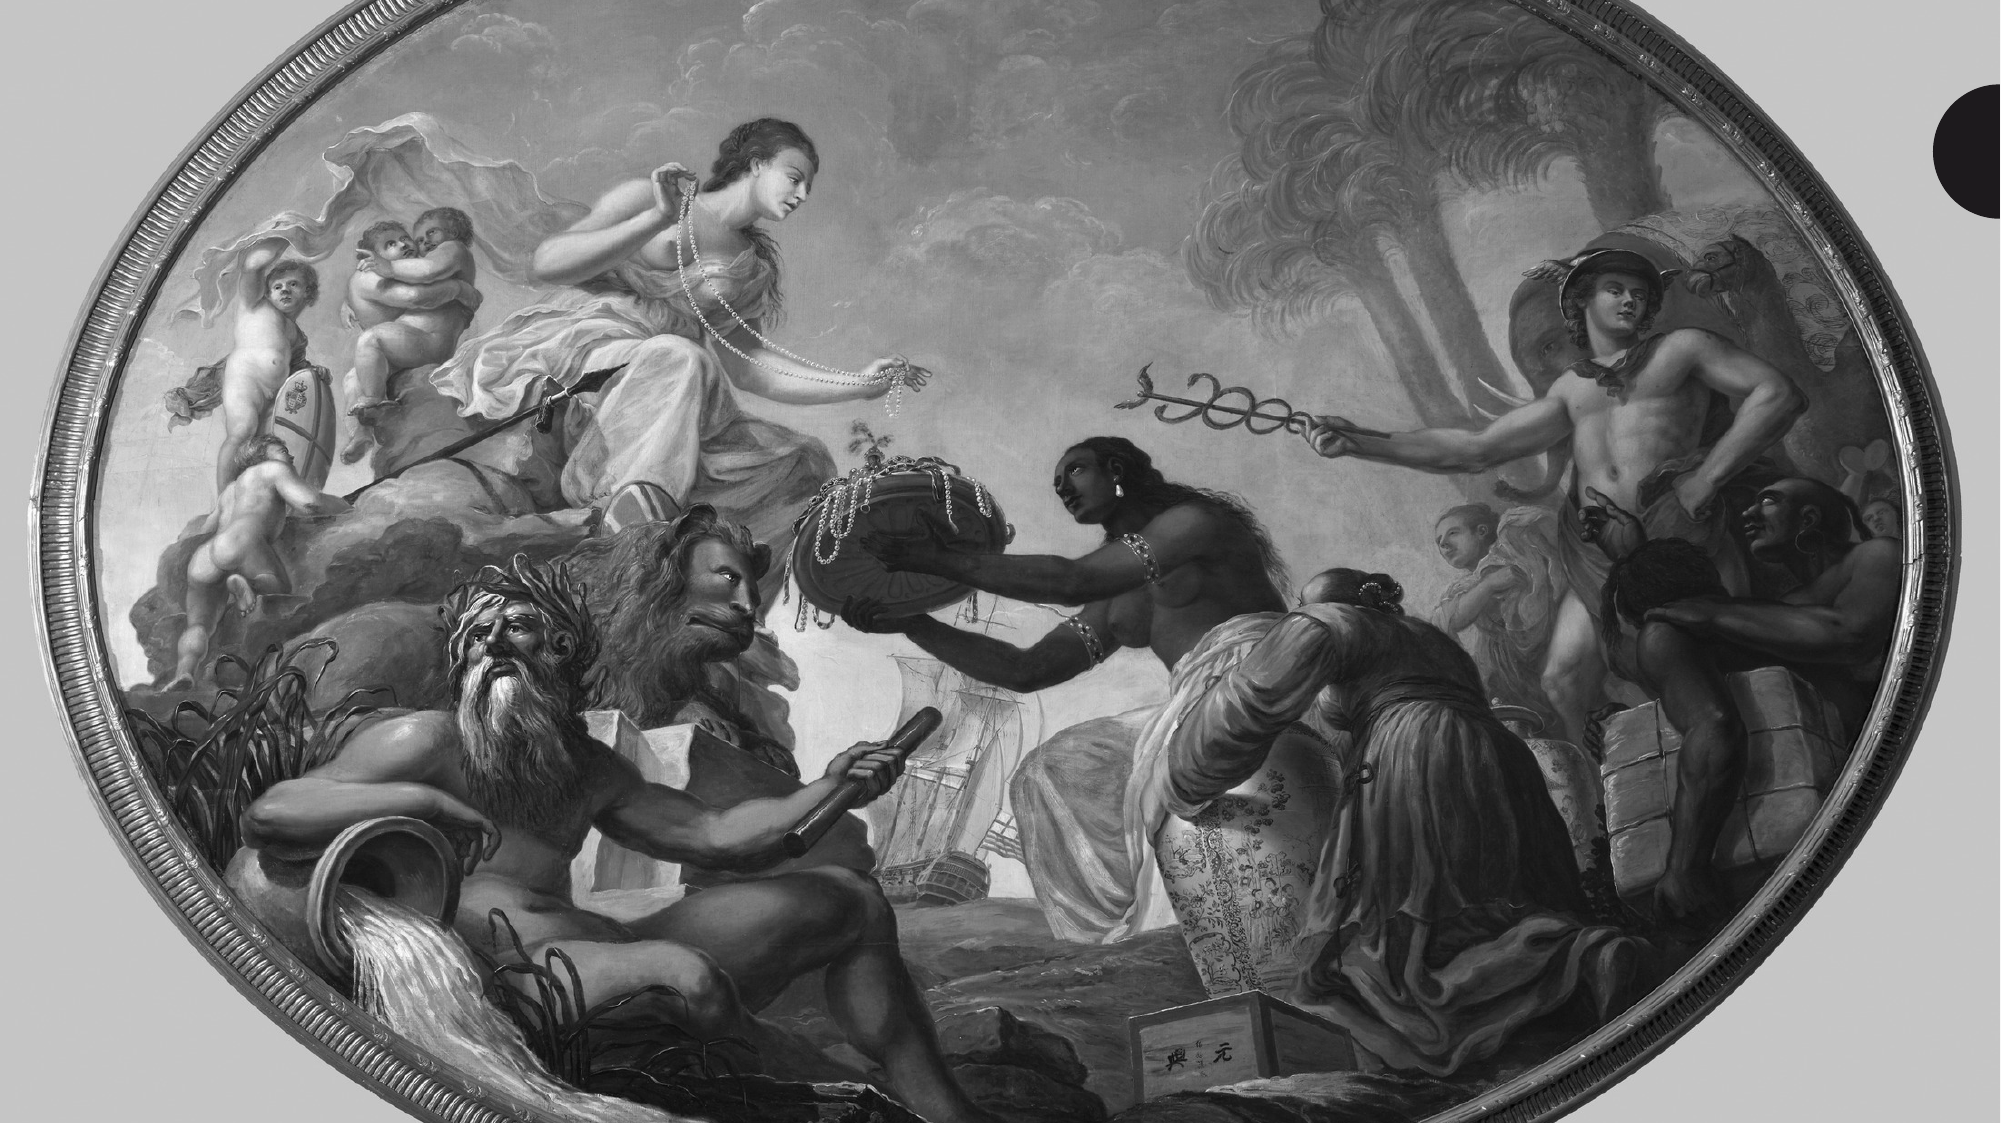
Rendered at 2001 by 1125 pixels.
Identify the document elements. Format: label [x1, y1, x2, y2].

text_box [1932, 84, 2000, 219]
picture [0, 0, 2000, 1123]
